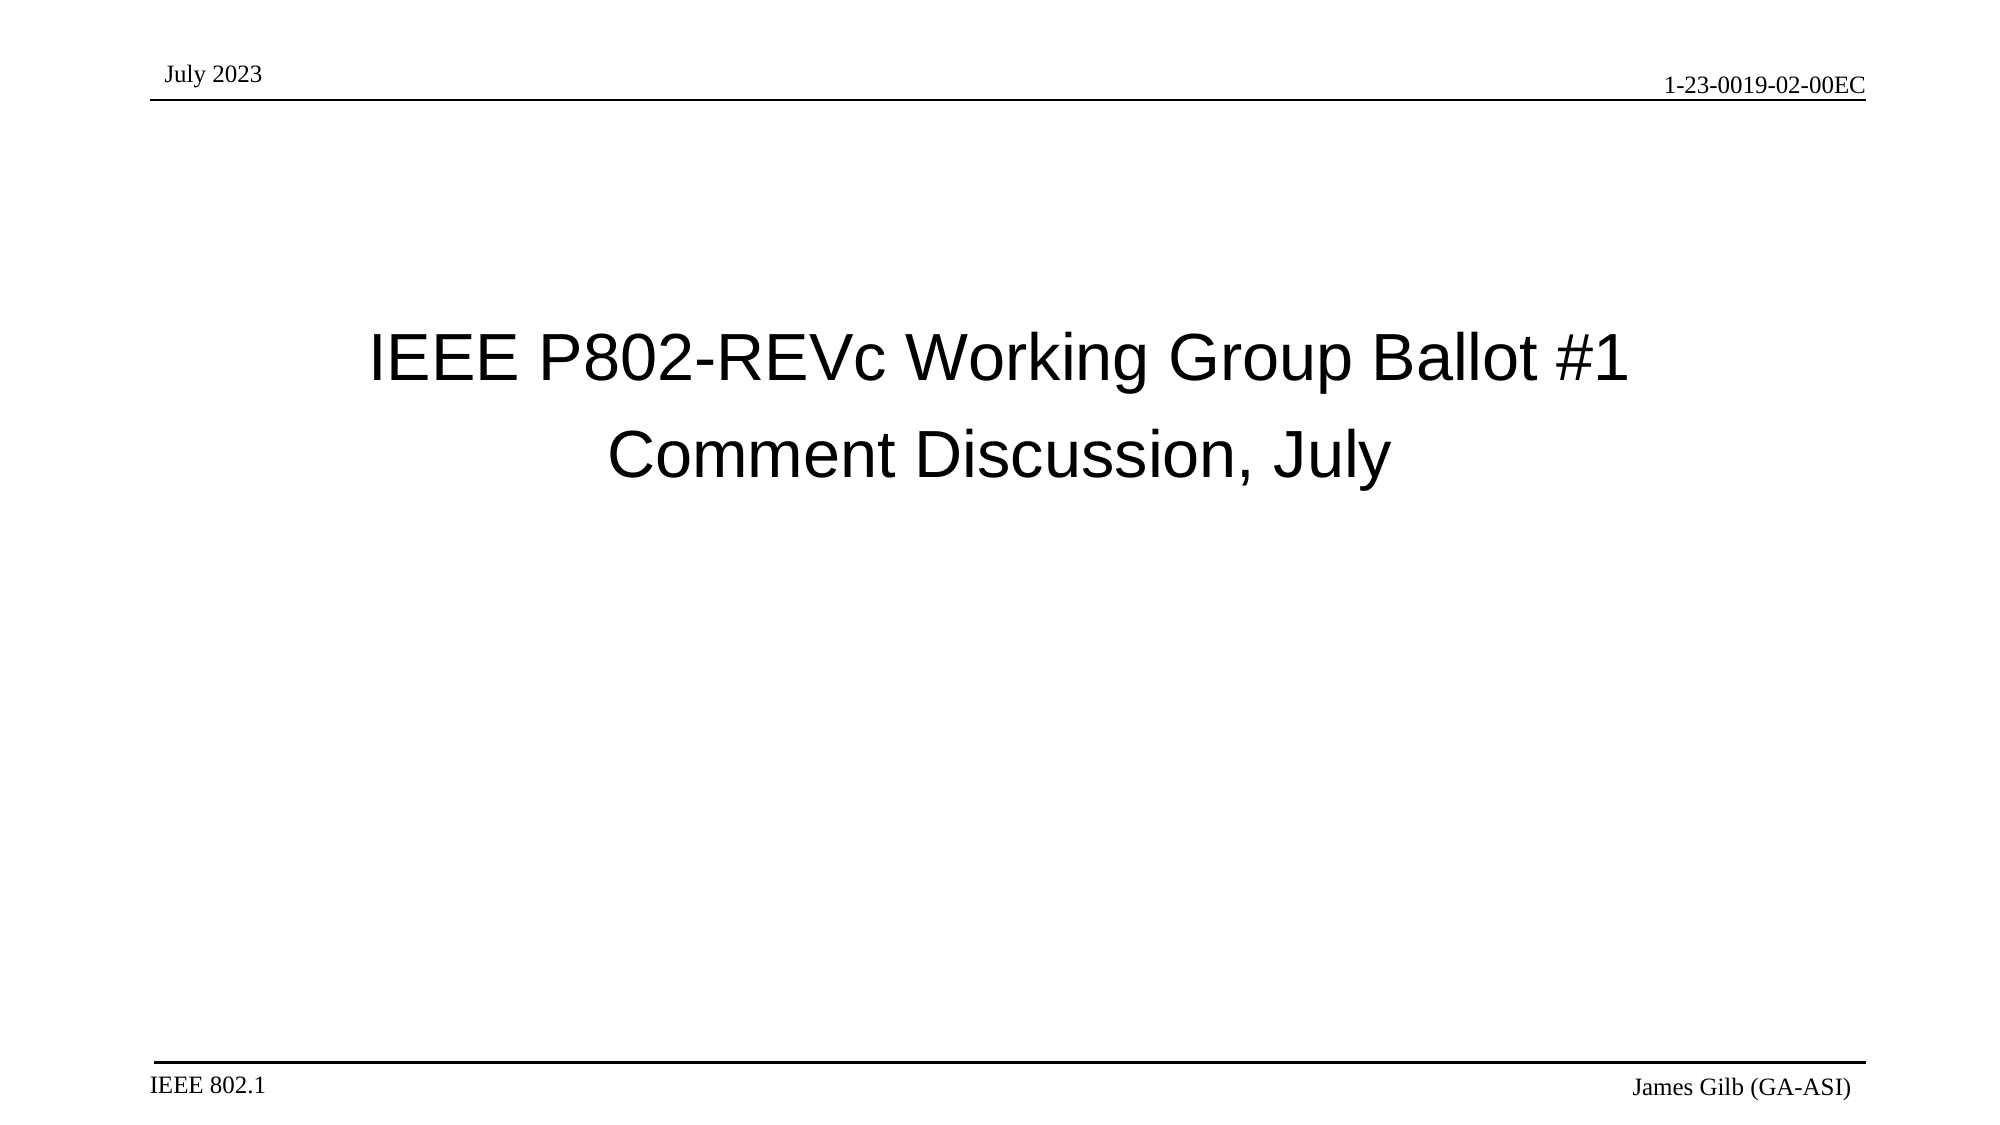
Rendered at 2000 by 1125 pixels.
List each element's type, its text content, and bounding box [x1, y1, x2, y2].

subtitle IEEE P802-REVc Working Group Ballot #1 Comment Discussion, July [125, 112, 1876, 693]
